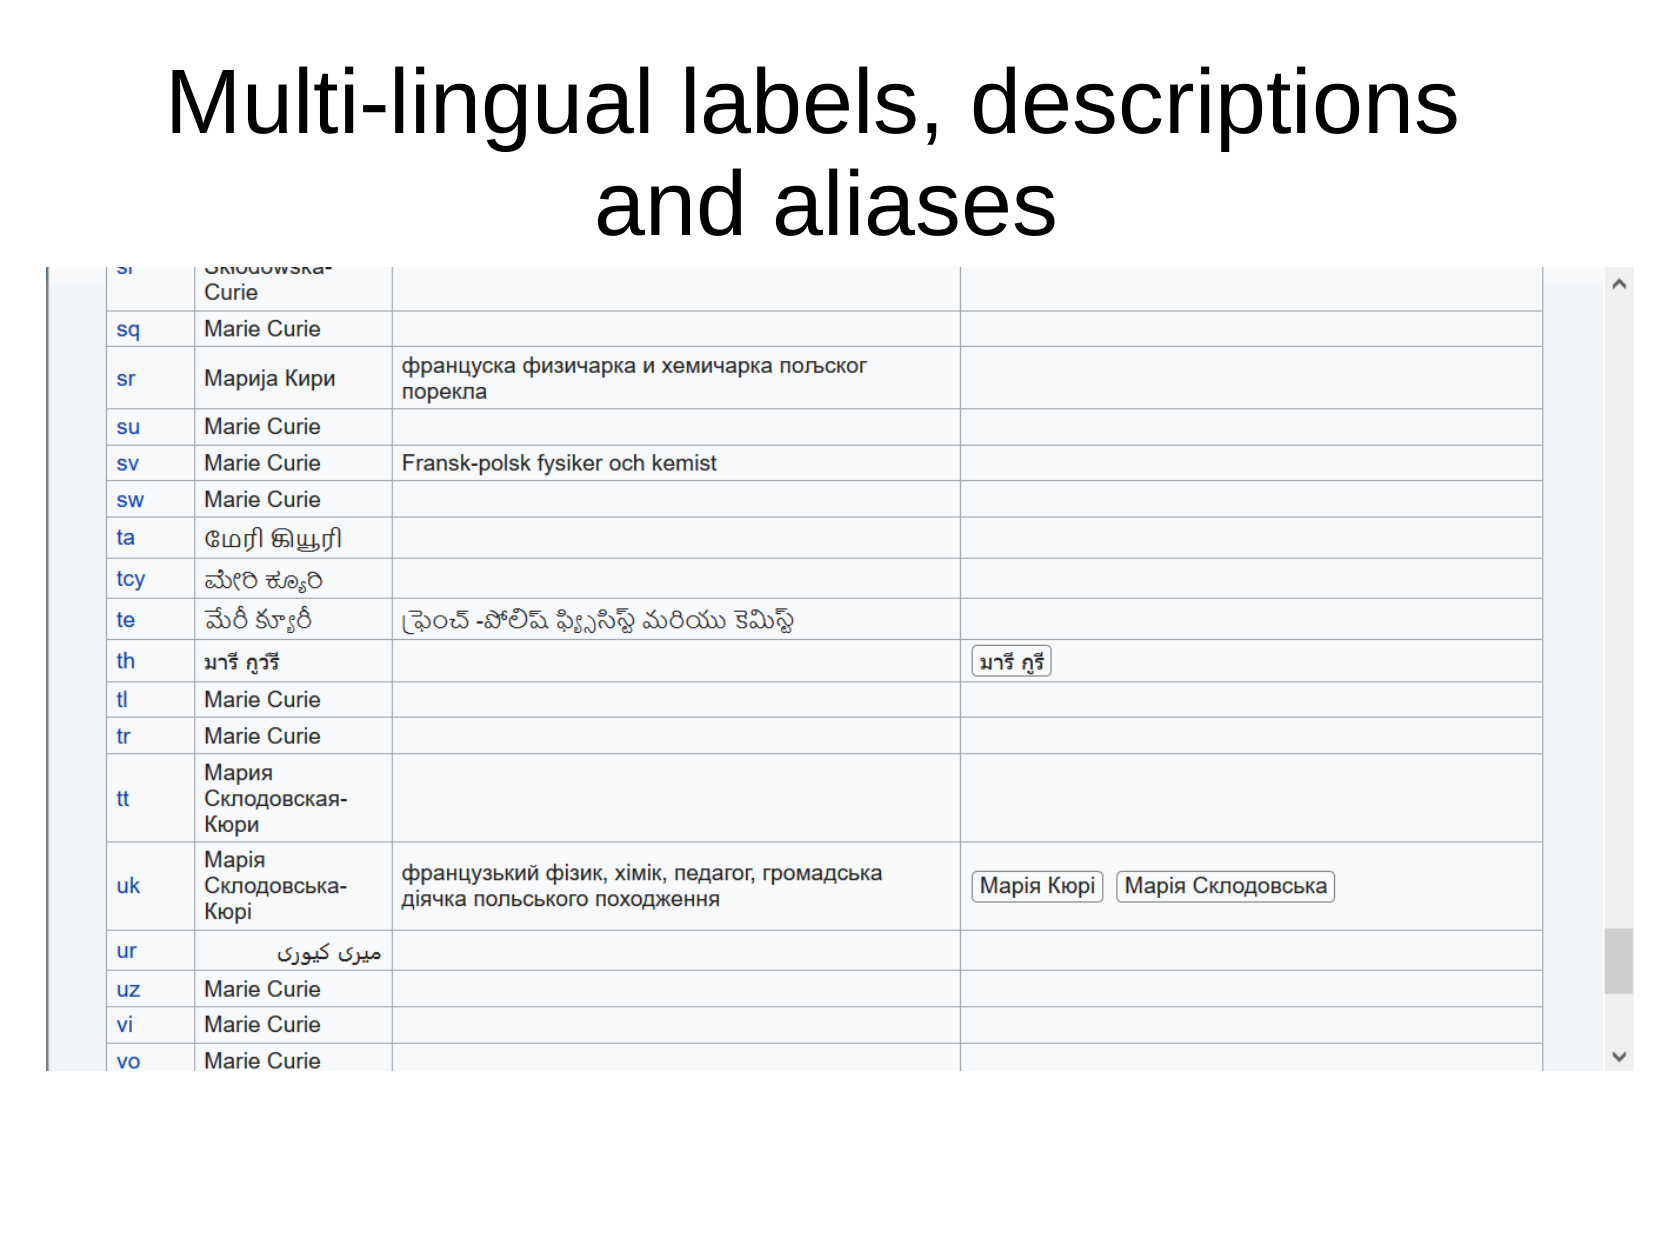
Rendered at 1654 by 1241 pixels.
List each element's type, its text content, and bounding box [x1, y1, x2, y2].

title Multi-lingual labels, descriptions and aliases [82, 49, 1571, 257]
picture [46, 267, 1634, 1071]
